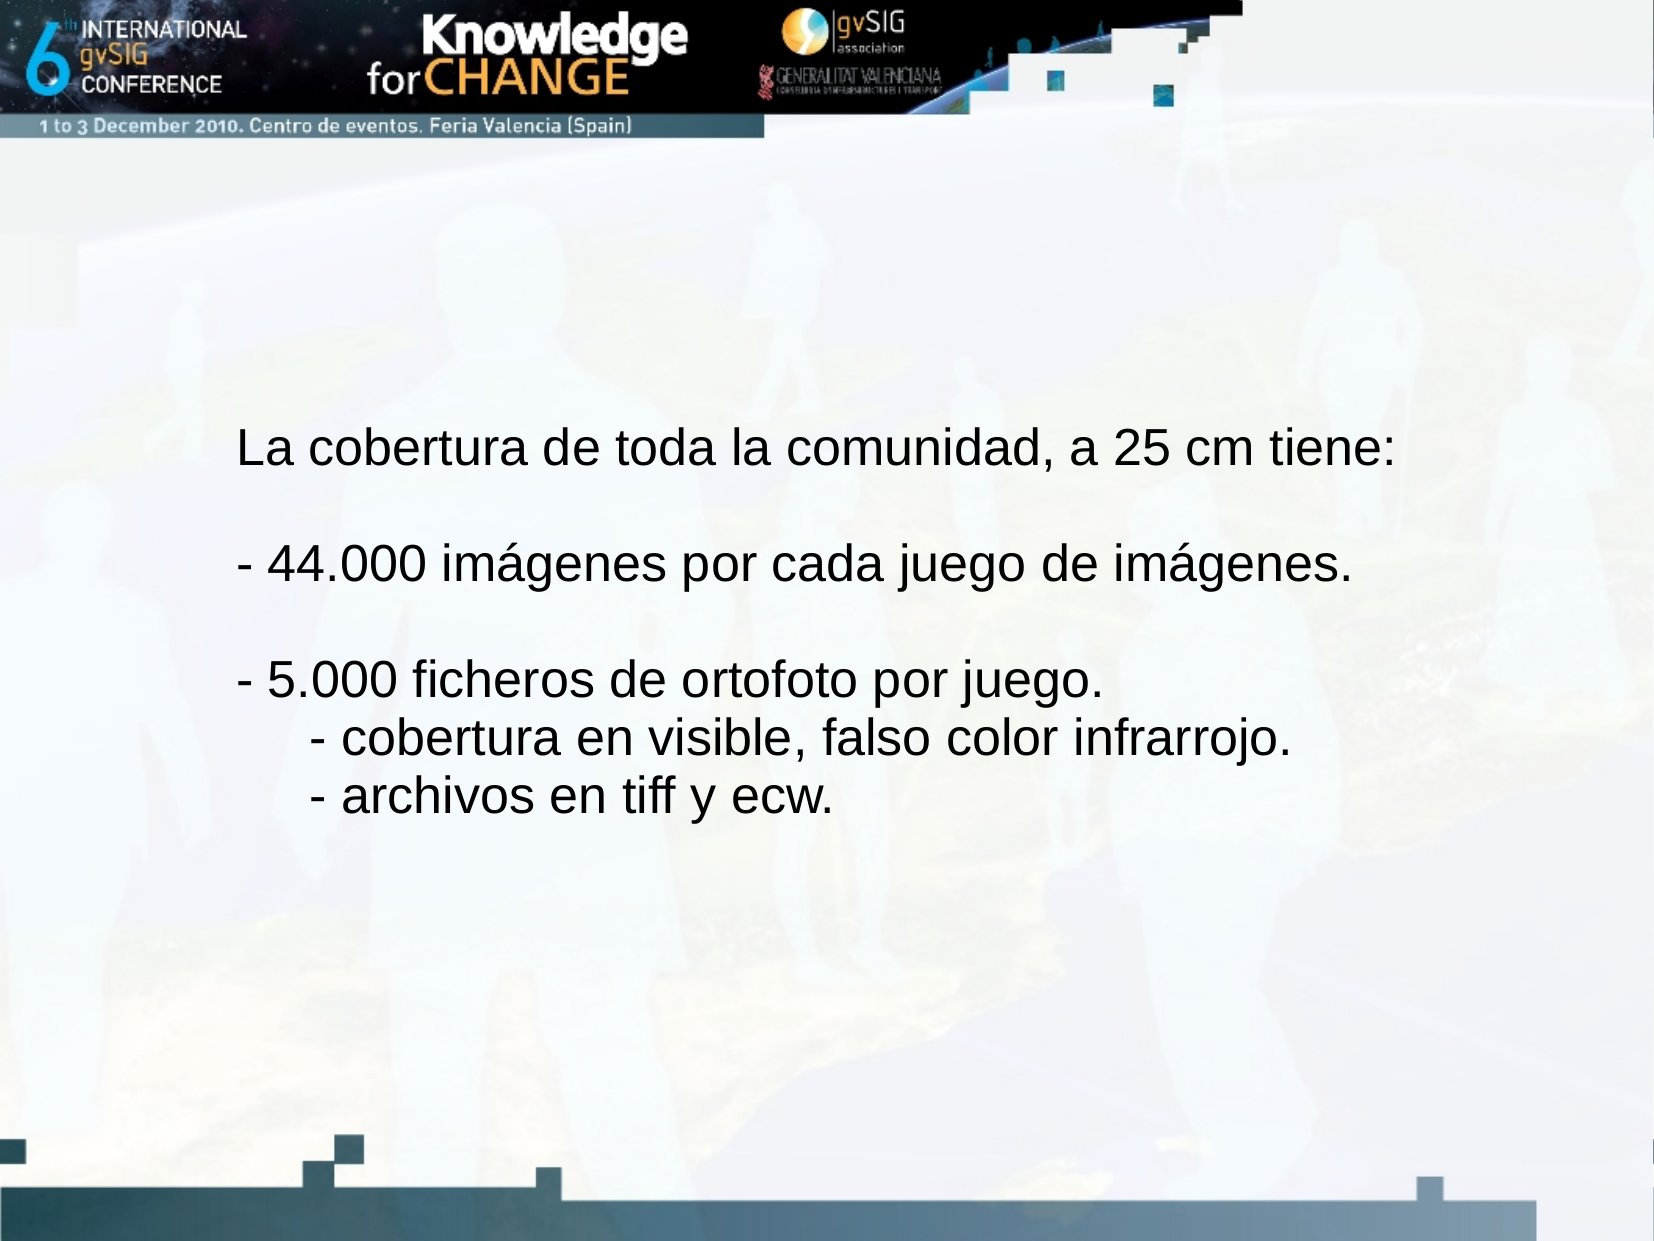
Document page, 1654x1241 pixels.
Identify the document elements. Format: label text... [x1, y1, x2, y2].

subtitle La cobertura de toda la comunidad, a 25 cm tiene: - 44.000 imágenes por cada juego de imágenes. - 5.000 ficheros de ortofoto por juego. - cobertura en visible, falso color infrarrojo. - archivos en tiff y ecw. [236, 297, 1571, 1004]
picture [0, 0, 1654, 1241]
